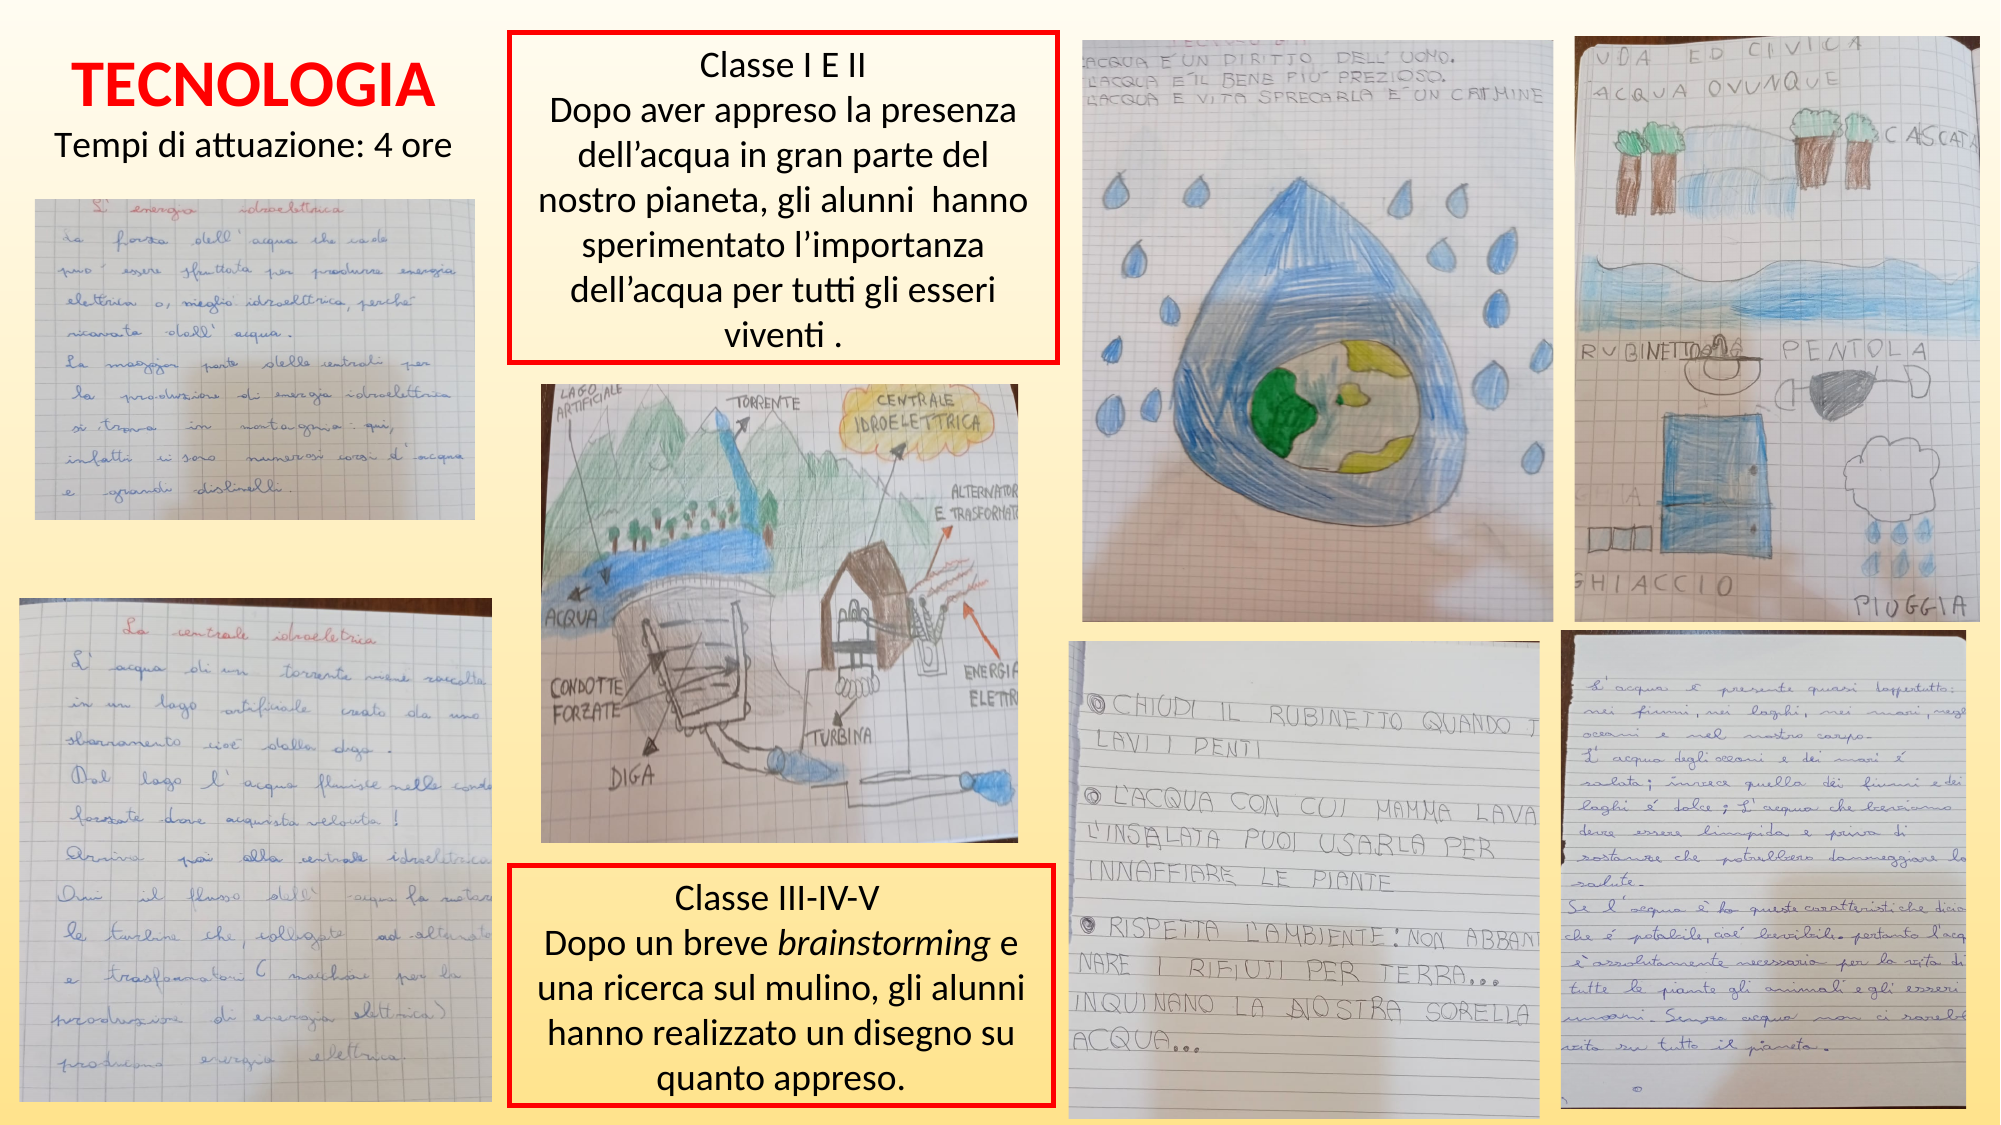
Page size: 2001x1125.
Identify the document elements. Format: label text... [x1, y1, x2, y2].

picture [1560, 630, 1967, 1109]
picture [1574, 36, 1981, 622]
text_box TECNOLOGIA Tempi di attuazione: 4 ore [0, 33, 507, 173]
text_box Classe I E II Dopo aver appreso la presenza dell’acqua in gran parte del nostro pianeta, gli alunni hanno sperimentato l’importanza dell’acqua per tutti gli esseri viventi . [509, 33, 1058, 363]
picture [1082, 40, 1554, 622]
picture [541, 384, 1019, 850]
text_box Classe III-IV-V Dopo un breve brainstorming e una ricerca sul mulino, gli alunni hanno realizzato un disegno su quanto appreso. [510, 866, 1053, 1106]
picture [19, 598, 495, 1102]
picture [34, 199, 479, 520]
picture [1068, 641, 1540, 1119]
